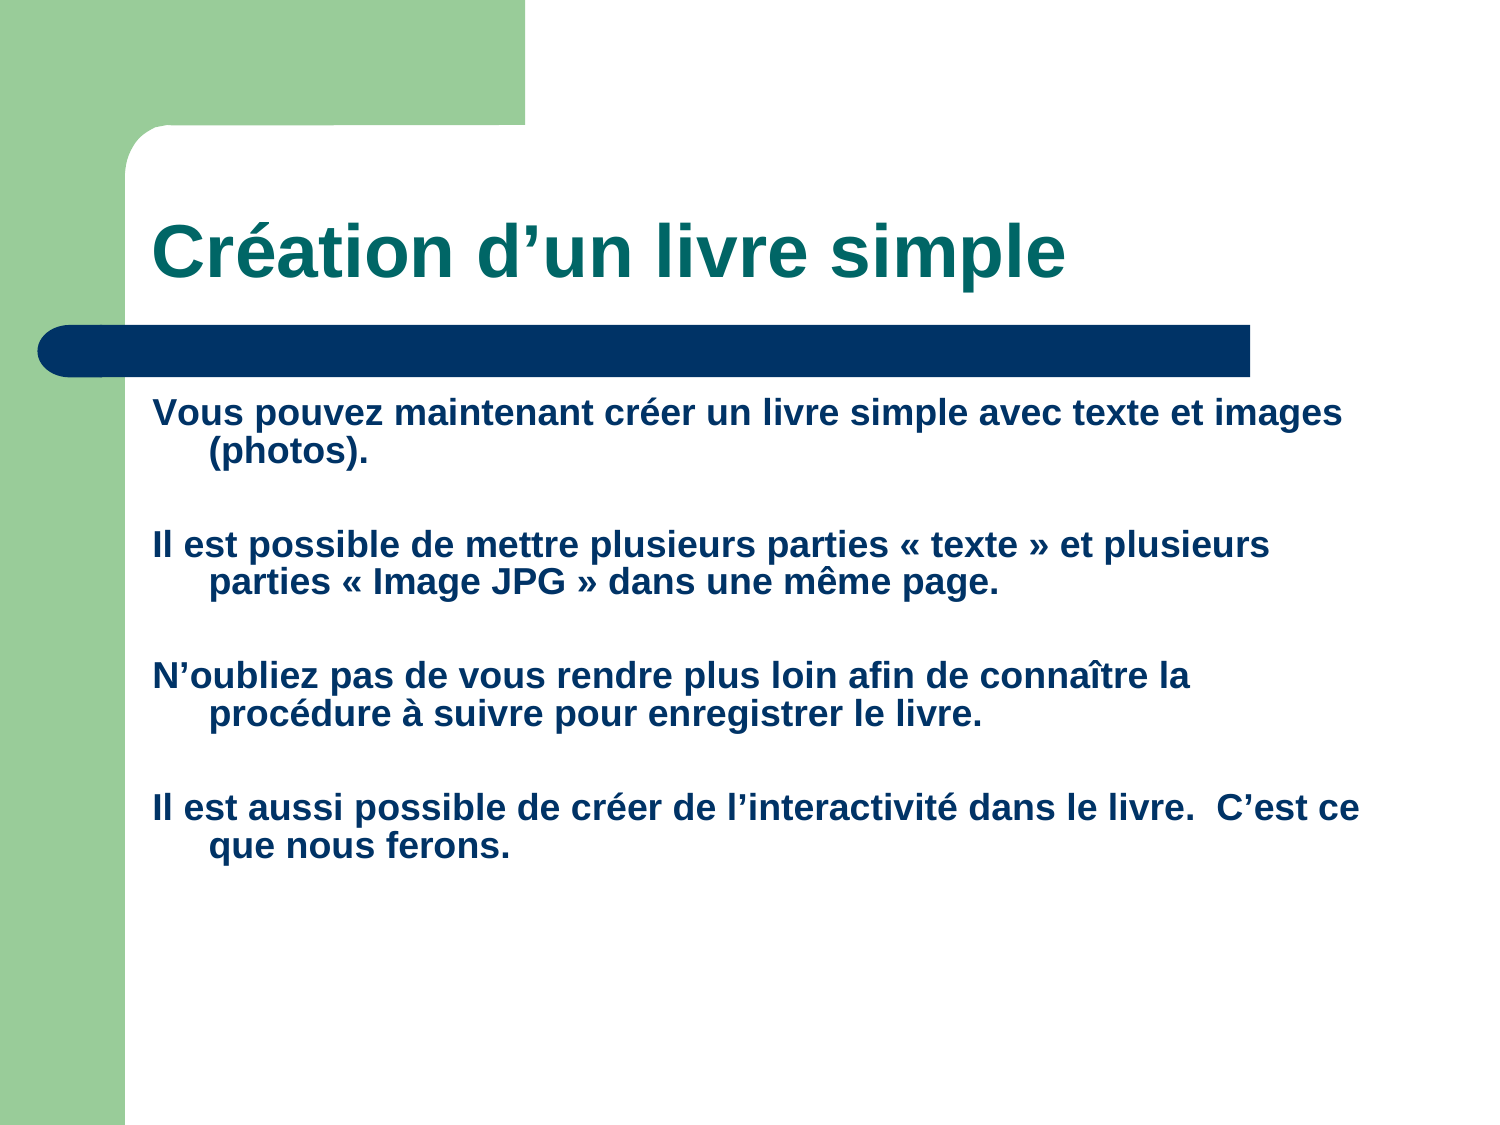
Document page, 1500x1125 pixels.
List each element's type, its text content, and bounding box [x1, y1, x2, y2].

title Création d’un livre simple [136, 136, 1414, 301]
list Vous pouvez maintenant créer un livre simple avec texte et images (photos). Il est possible de mettre plusieurs parties « texte » et plusieurs parties « Image JPG » dans une même page. N’oubliez pas de vous rendre plus loin afin de connaître la procédure à suivre pour enregistrer le livre. Il est aussi possible de créer de l’interactivité dans le livre. C’est ce que nous ferons. [137, 387, 1400, 999]
